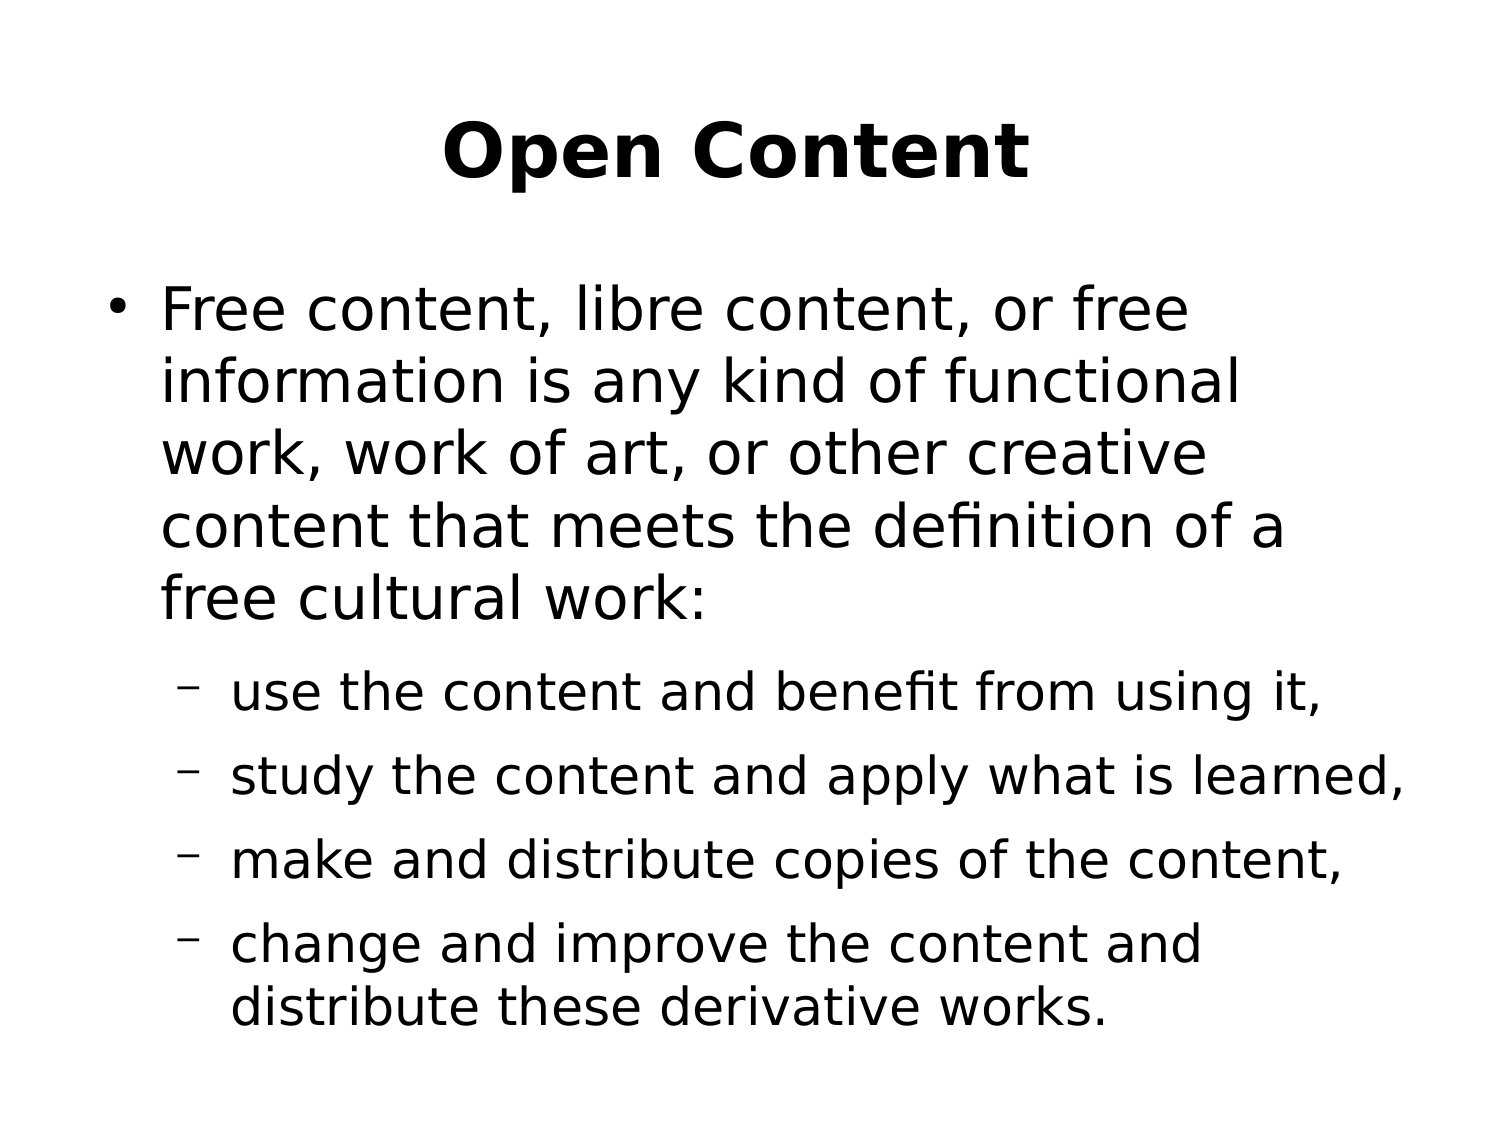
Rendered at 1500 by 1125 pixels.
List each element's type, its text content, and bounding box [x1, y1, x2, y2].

title Open Content [75, 68, 1425, 201]
list Free content, libre content, or free information is any kind of functional work, work of art, or other creative content that meets the definition of a free cultural work: use the content and benefit from using it, study the content and apply what is learned, make and distribute copies of the content, change and improve the content and distribute these derivative works. [75, 263, 1425, 1063]
